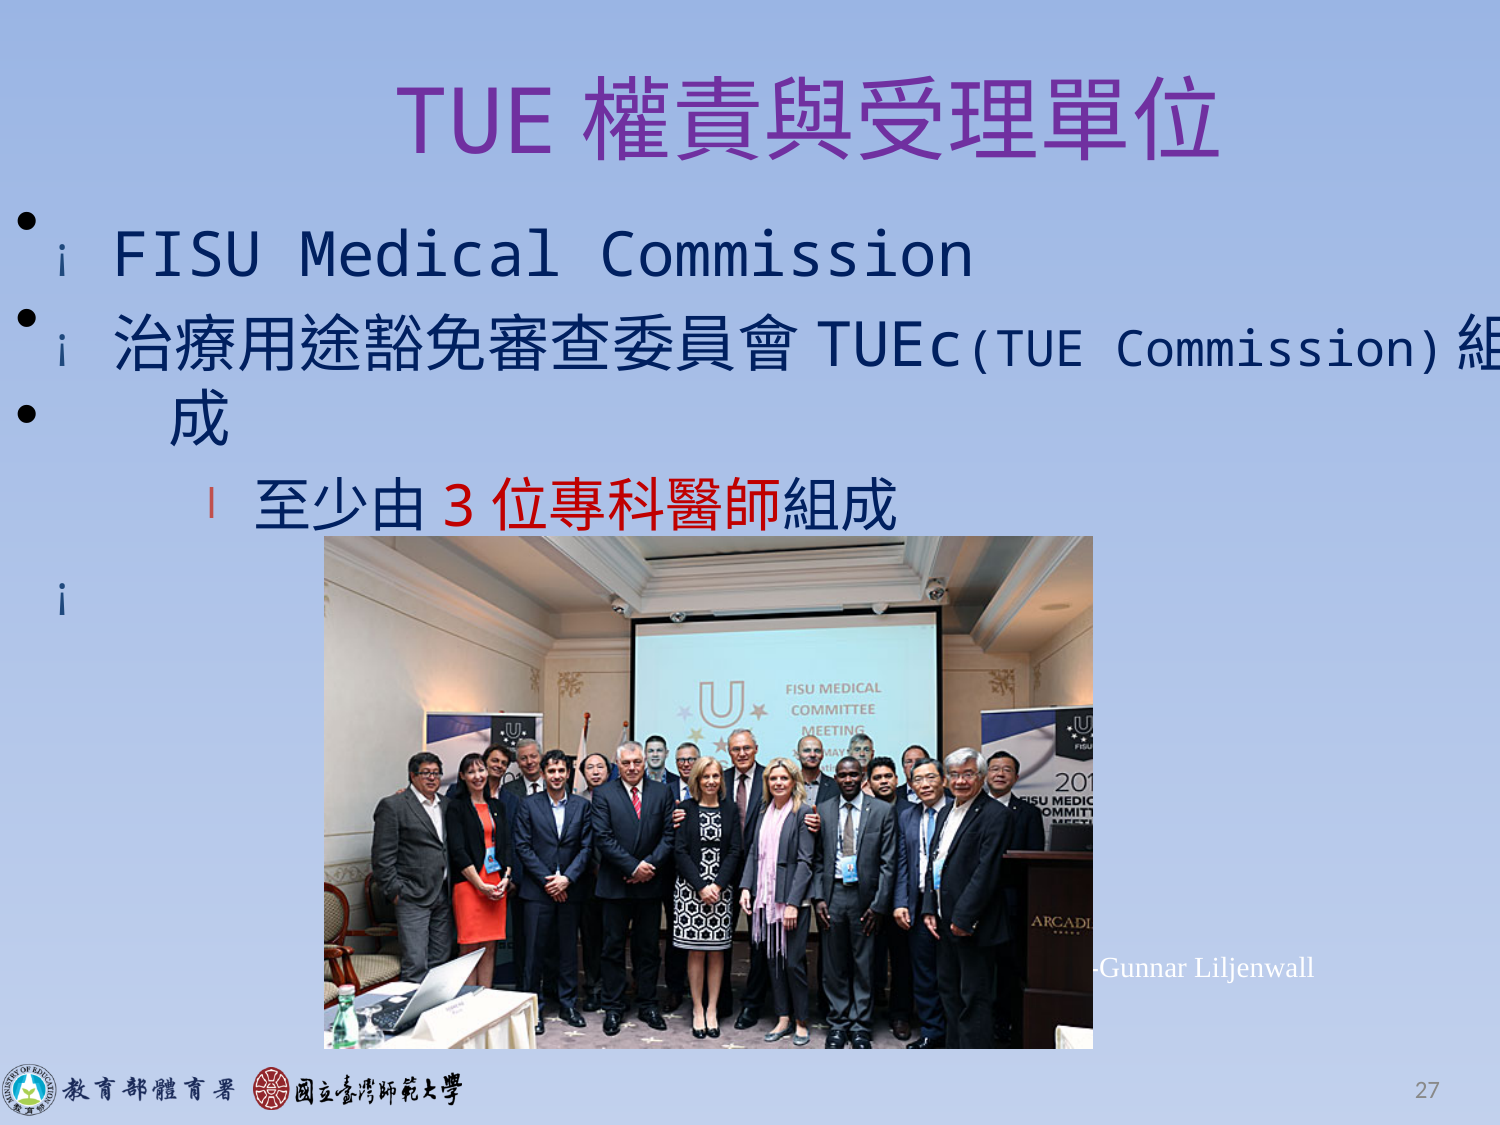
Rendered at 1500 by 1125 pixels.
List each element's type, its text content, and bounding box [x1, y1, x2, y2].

picture [324, 536, 1093, 1049]
text_box [1399, 1046, 1500, 1125]
title TUE權責與受理單位 [5, 54, 1447, 150]
list [0, 172, 1500, 457]
text_box FISU Medical Commission 治療用途豁免審查委員會TUEc(TUE Commission)組成 至少由3位專科醫師組成 [41, 206, 1500, 1046]
